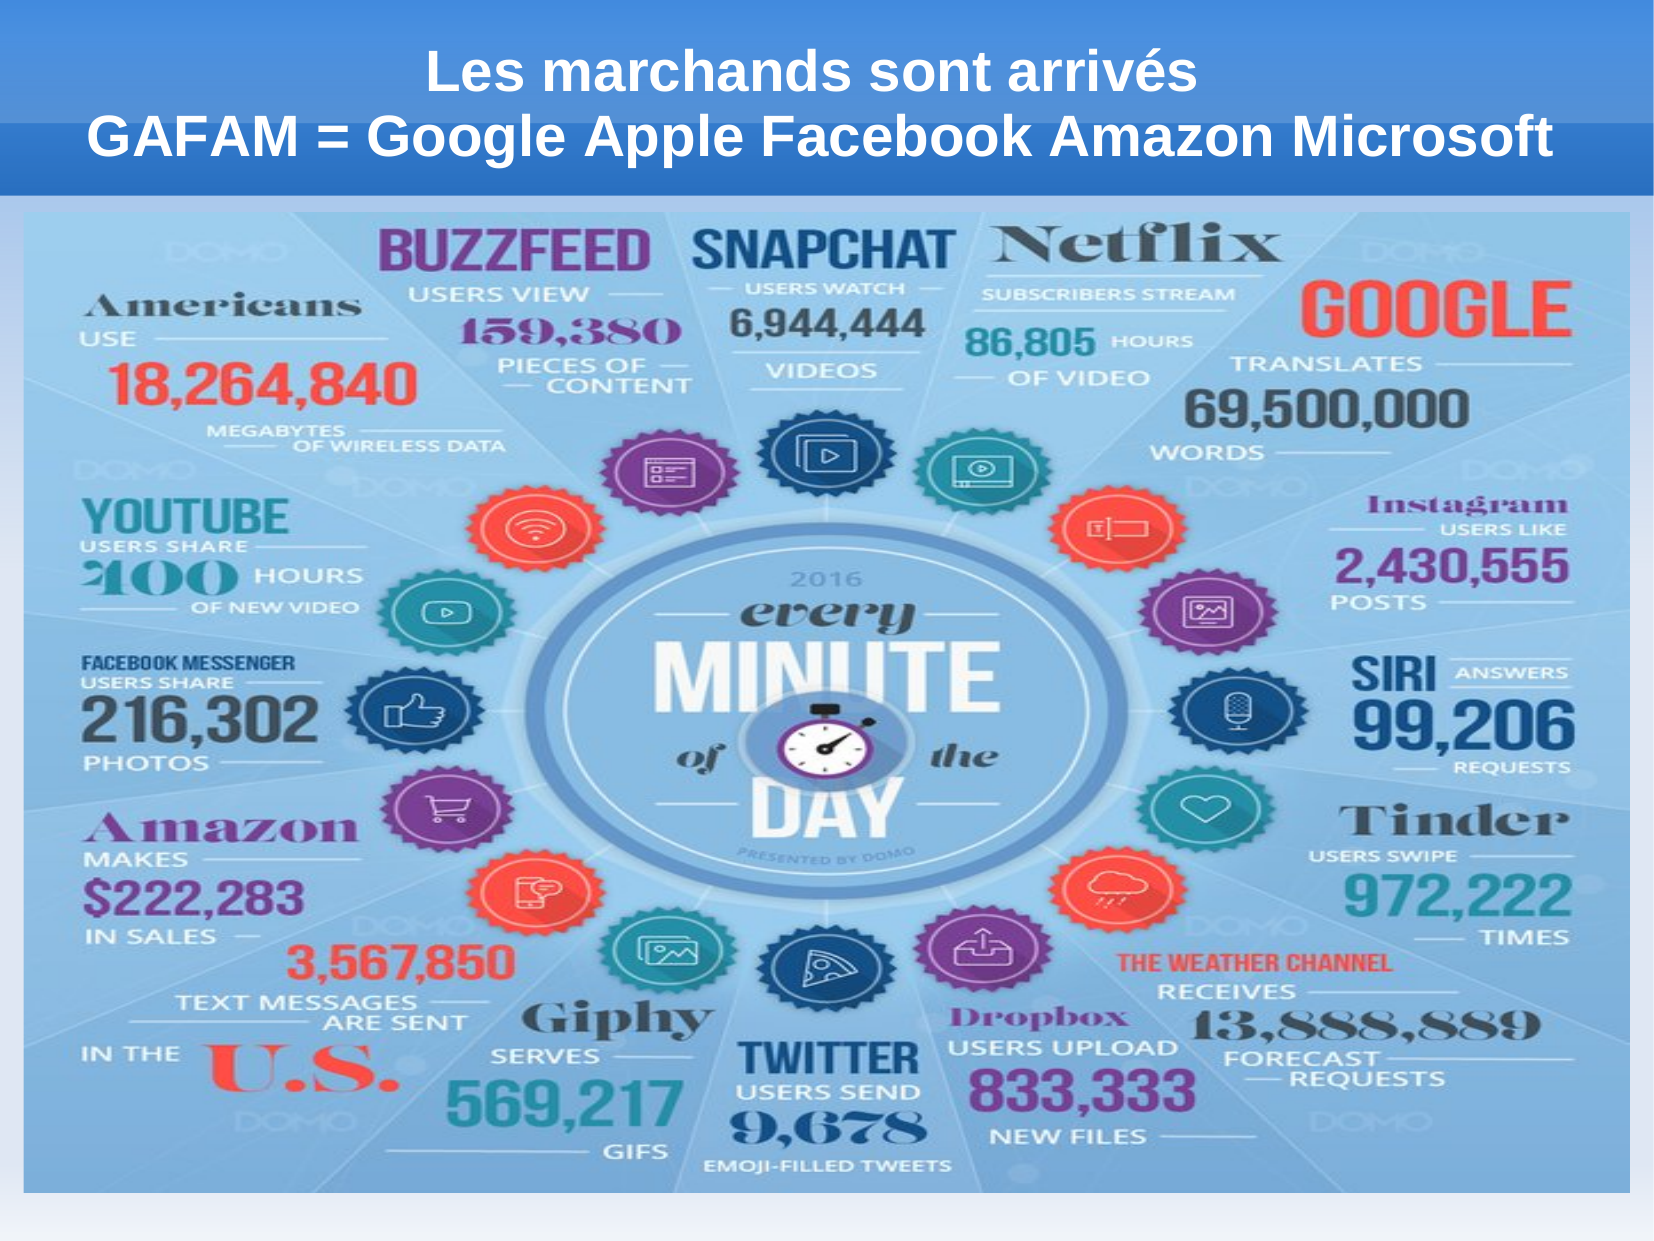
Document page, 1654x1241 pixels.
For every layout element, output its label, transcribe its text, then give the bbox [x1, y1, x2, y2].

picture [0, 0, 1654, 1241]
title Les marchands sont arrivés GAFAM = Google Apple Facebook Amazon Microsoft [76, 0, 1565, 209]
